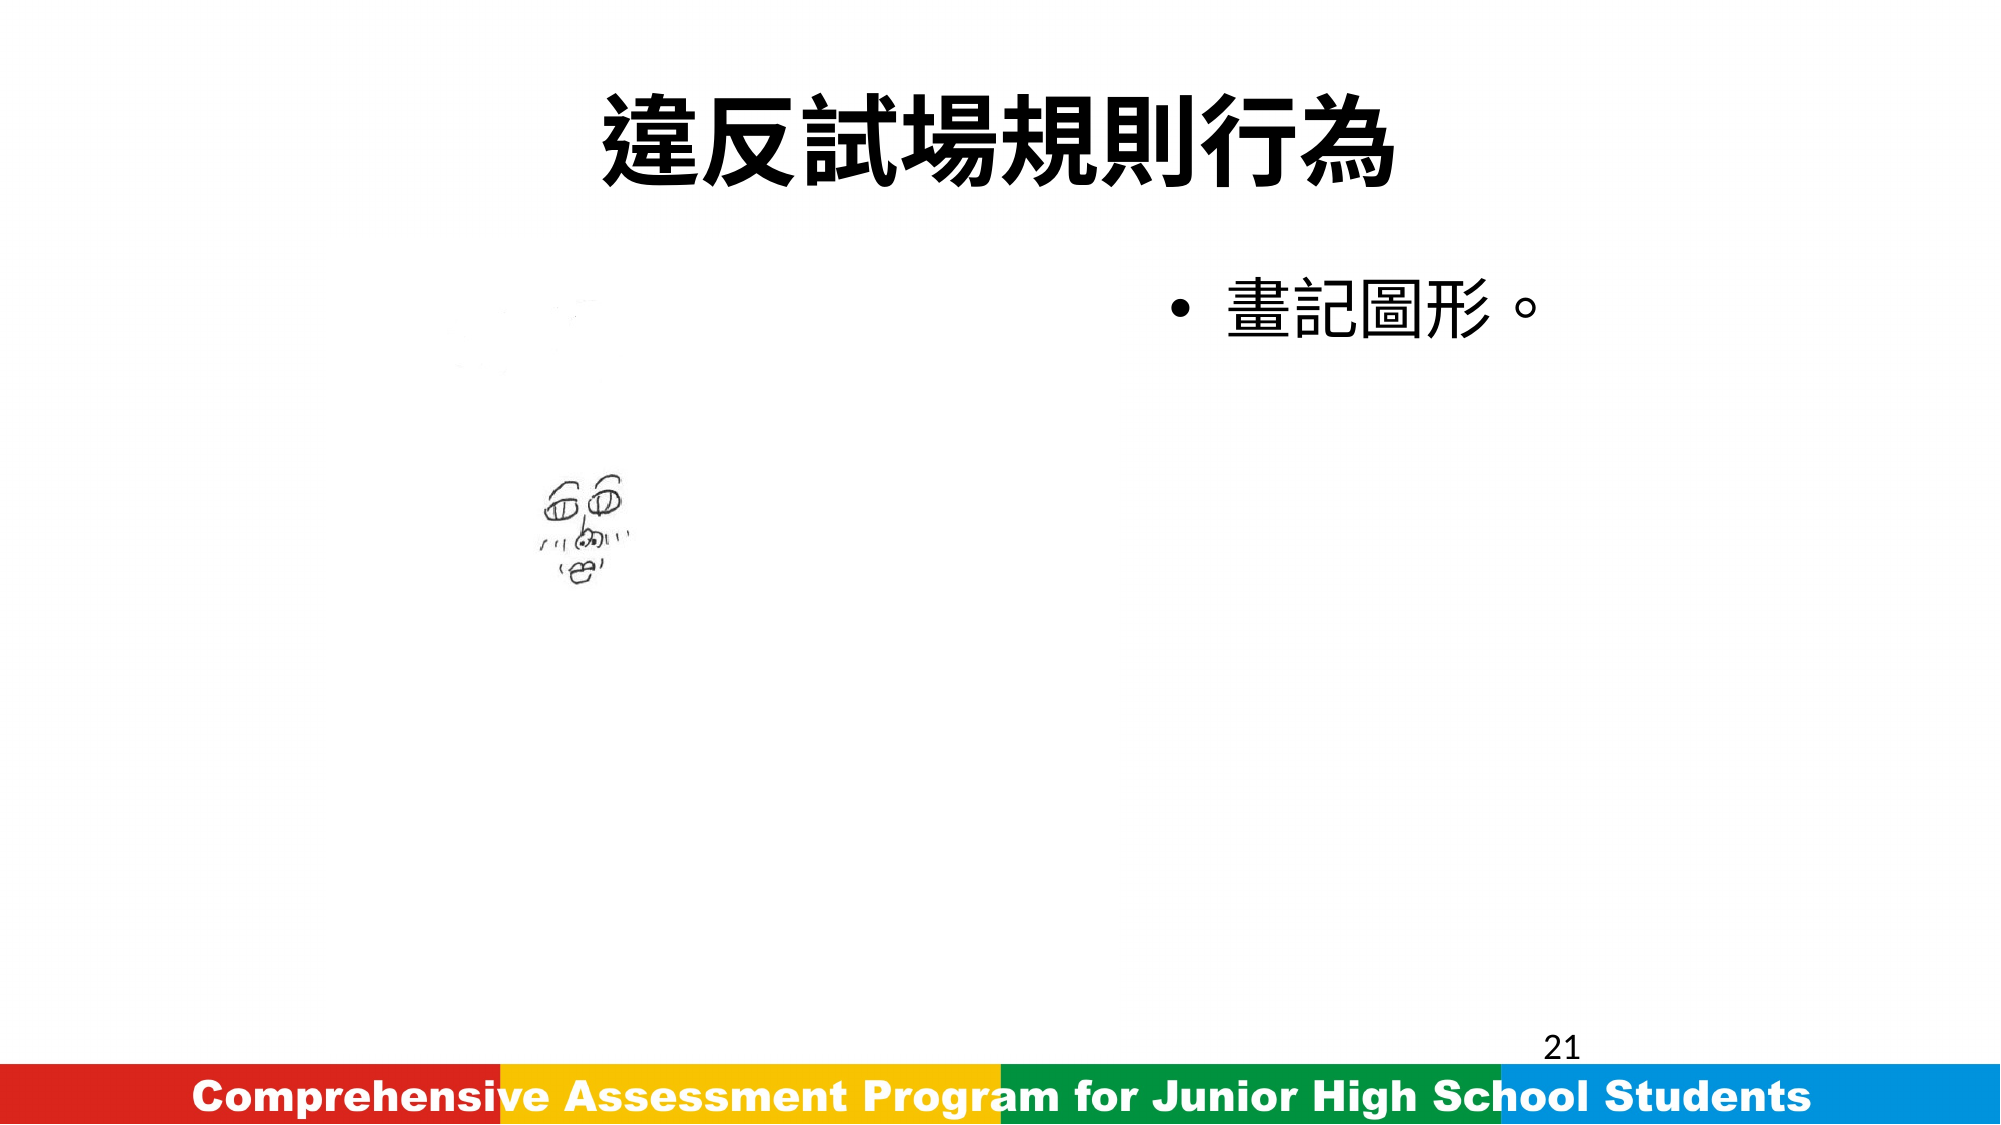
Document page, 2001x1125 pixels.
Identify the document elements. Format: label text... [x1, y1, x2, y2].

text_box [1528, 1014, 1995, 1075]
text_box 畫記圖形。 [1154, 259, 1639, 449]
title 違反試場規則行為 [99, 45, 1900, 233]
picture [326, 238, 1119, 1054]
